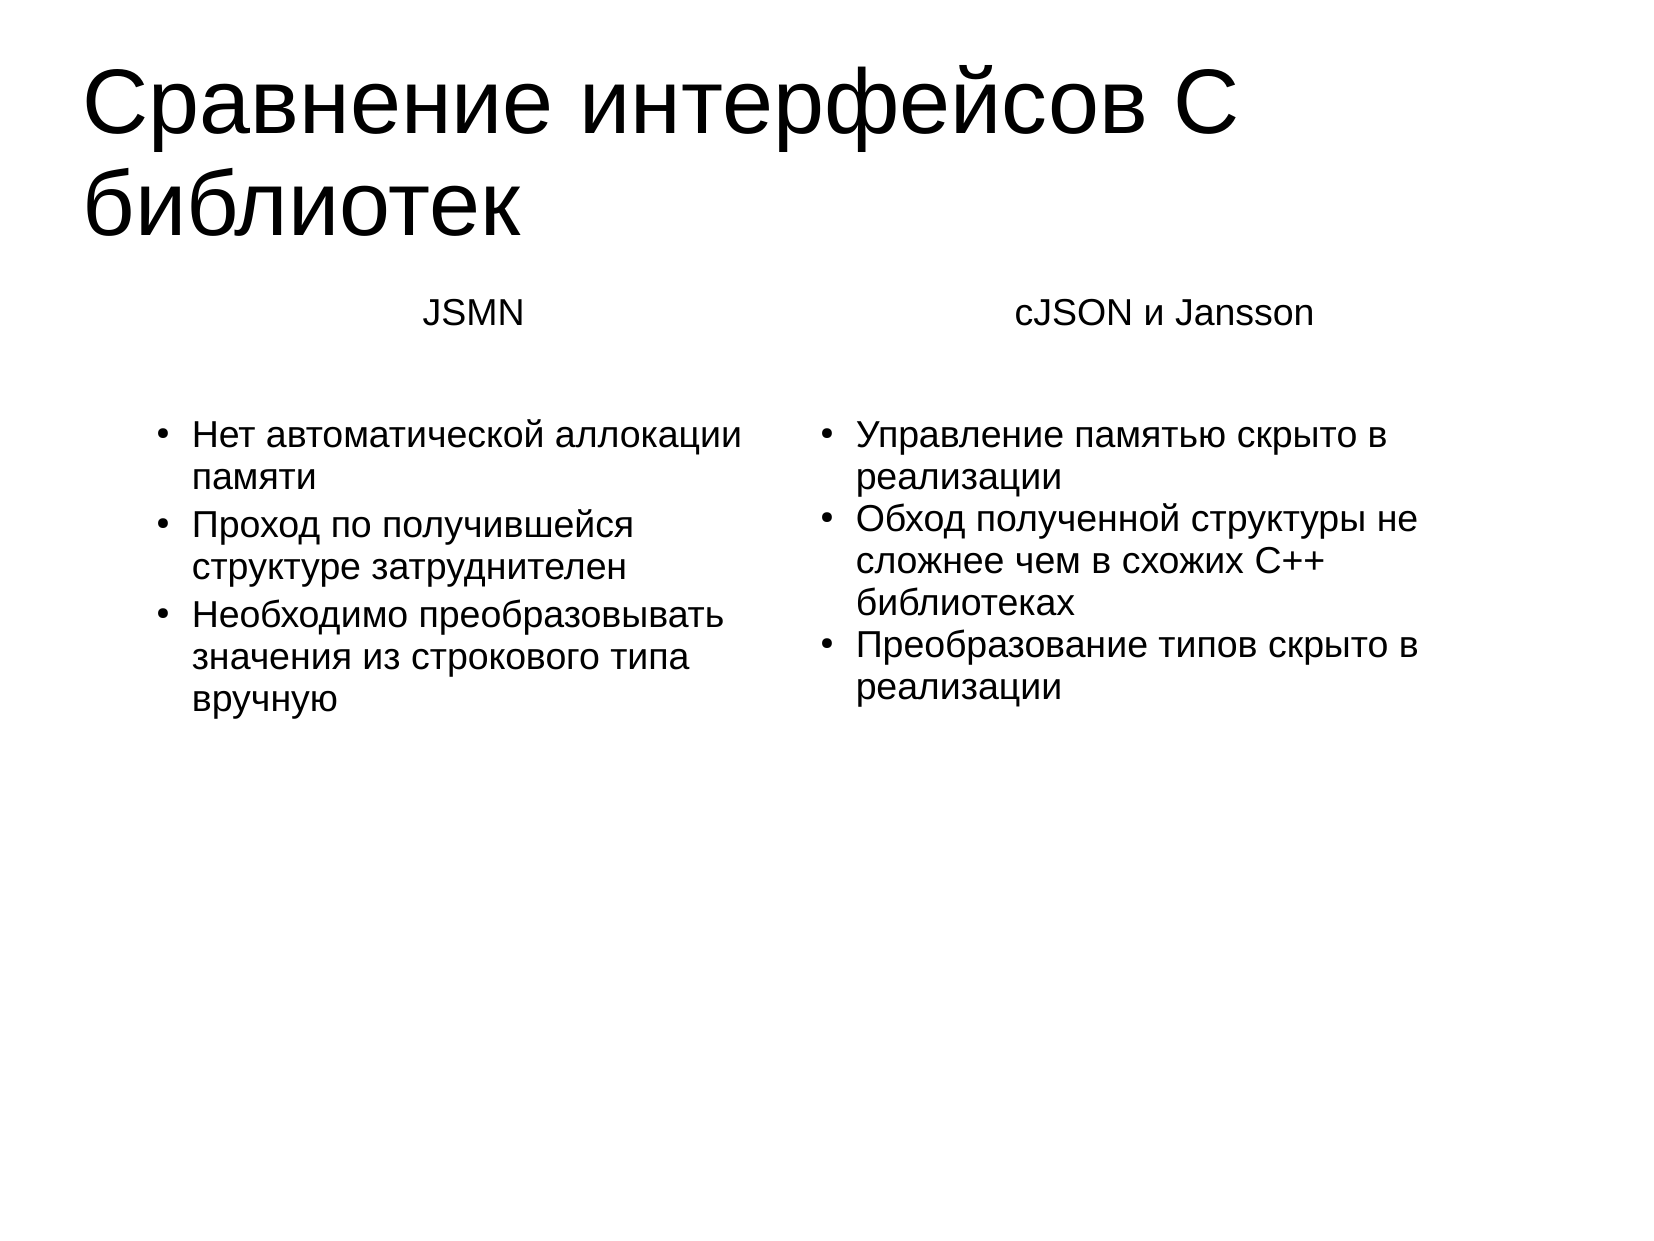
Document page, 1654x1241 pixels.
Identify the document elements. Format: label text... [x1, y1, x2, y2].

table_header JSMN [143, 284, 806, 406]
table_cell Управление памятью скрыто в реализации Обход полученной структуры не сложнее чем в схожих C++ библиотеках Преобразование типов скрыто в реализации [807, 407, 1524, 910]
title Сравнение интерфейсов C библиотек [82, 49, 1571, 257]
table_header cJSON и Jansson [807, 284, 1524, 406]
table_cell Нет автоматической аллокации памяти Проход по получившейся структуре затруднителен Необходимо преобразовывать значения из строкового типа вручную [143, 407, 806, 910]
